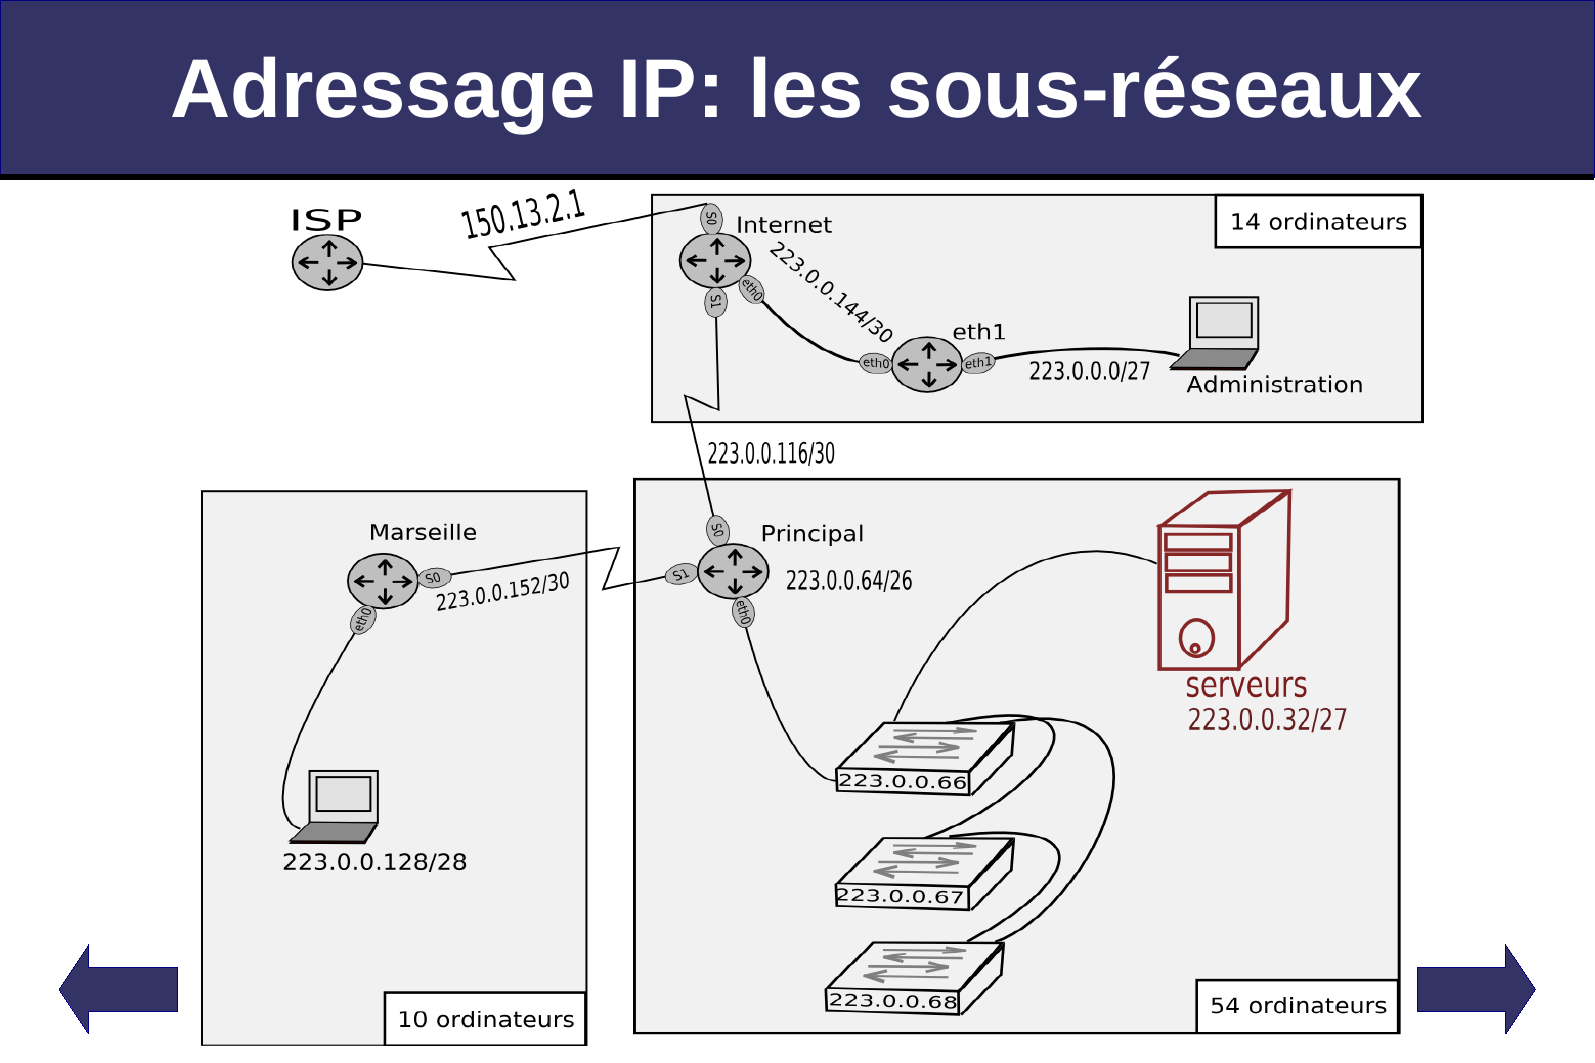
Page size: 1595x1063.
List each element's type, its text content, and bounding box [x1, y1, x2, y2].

picture [201, 188, 1424, 1046]
text_box [59, 944, 178, 1034]
text_box [1424, 944, 1536, 1034]
text_box Adressage IP: les sous-réseaux [0, 0, 1595, 178]
